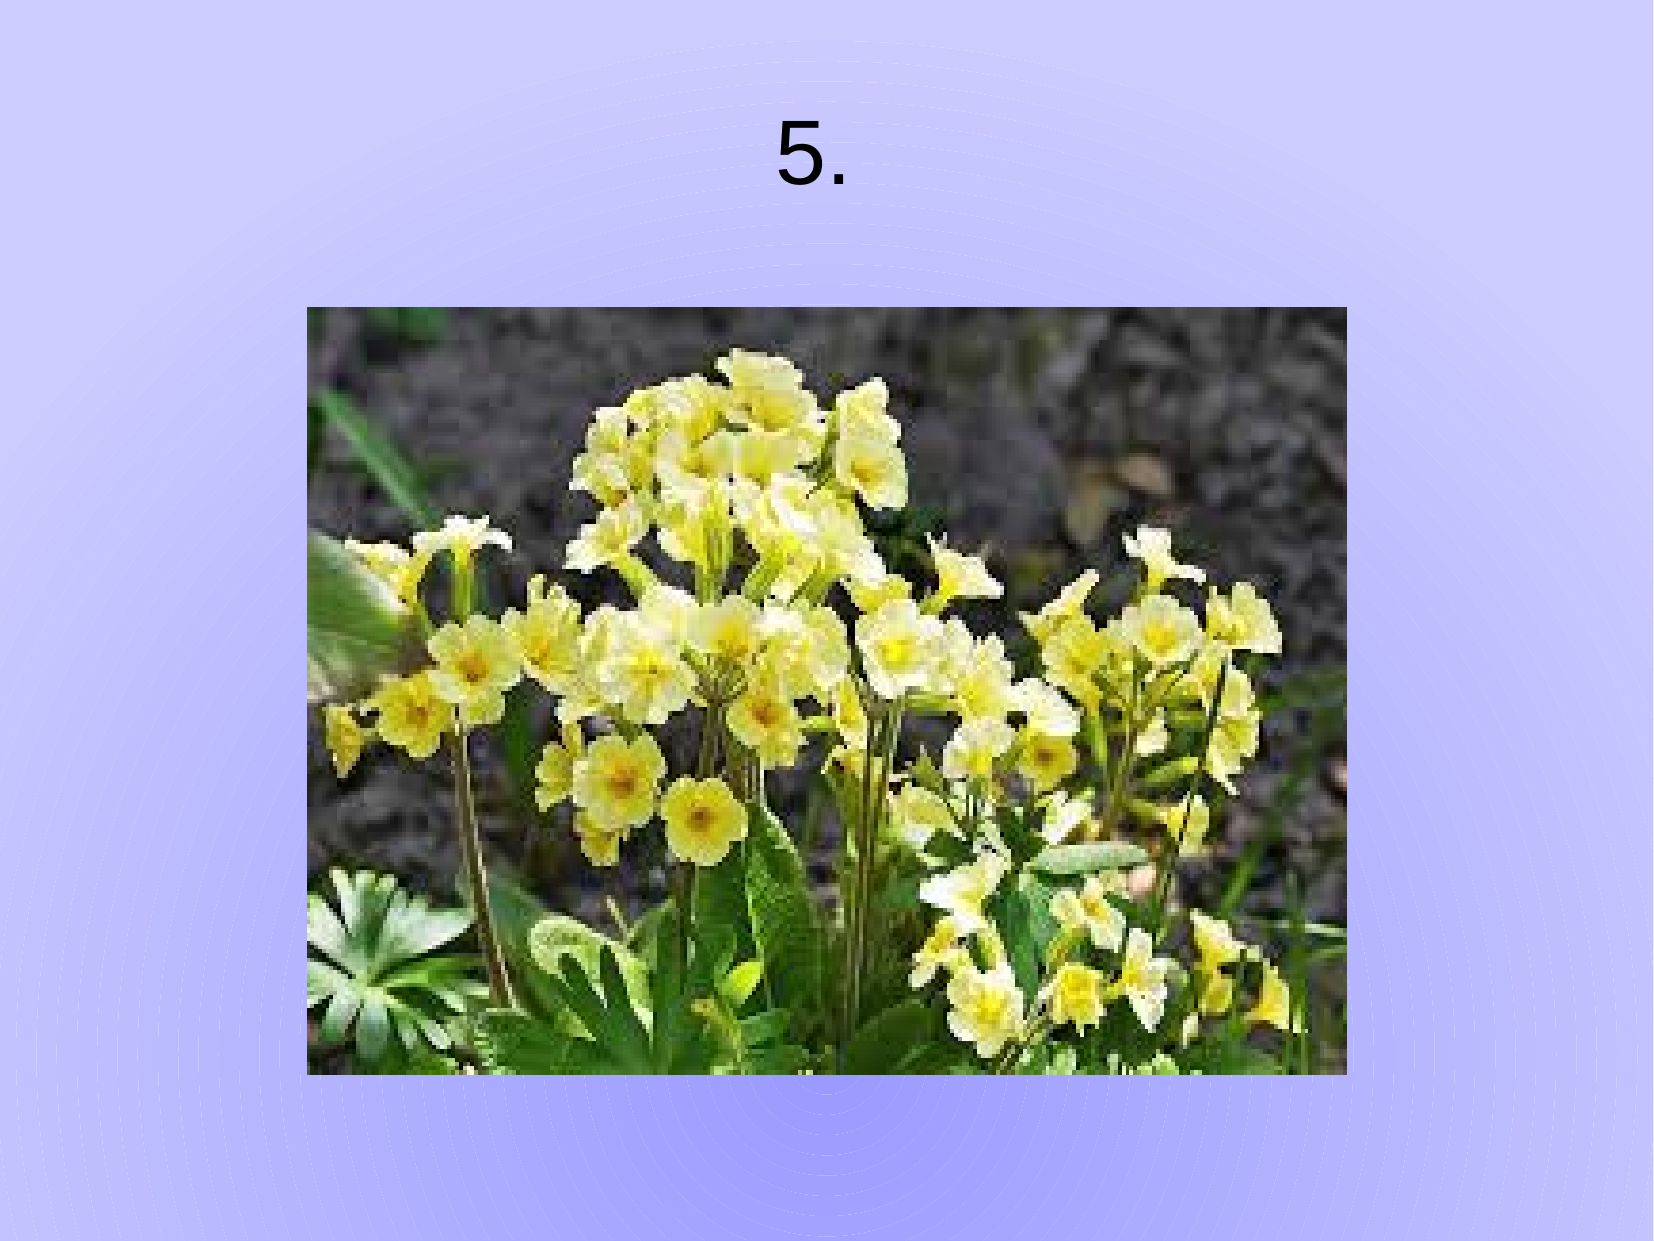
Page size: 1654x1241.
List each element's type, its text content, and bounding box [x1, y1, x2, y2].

title 5. [82, 49, 1571, 257]
picture [307, 307, 1347, 1075]
